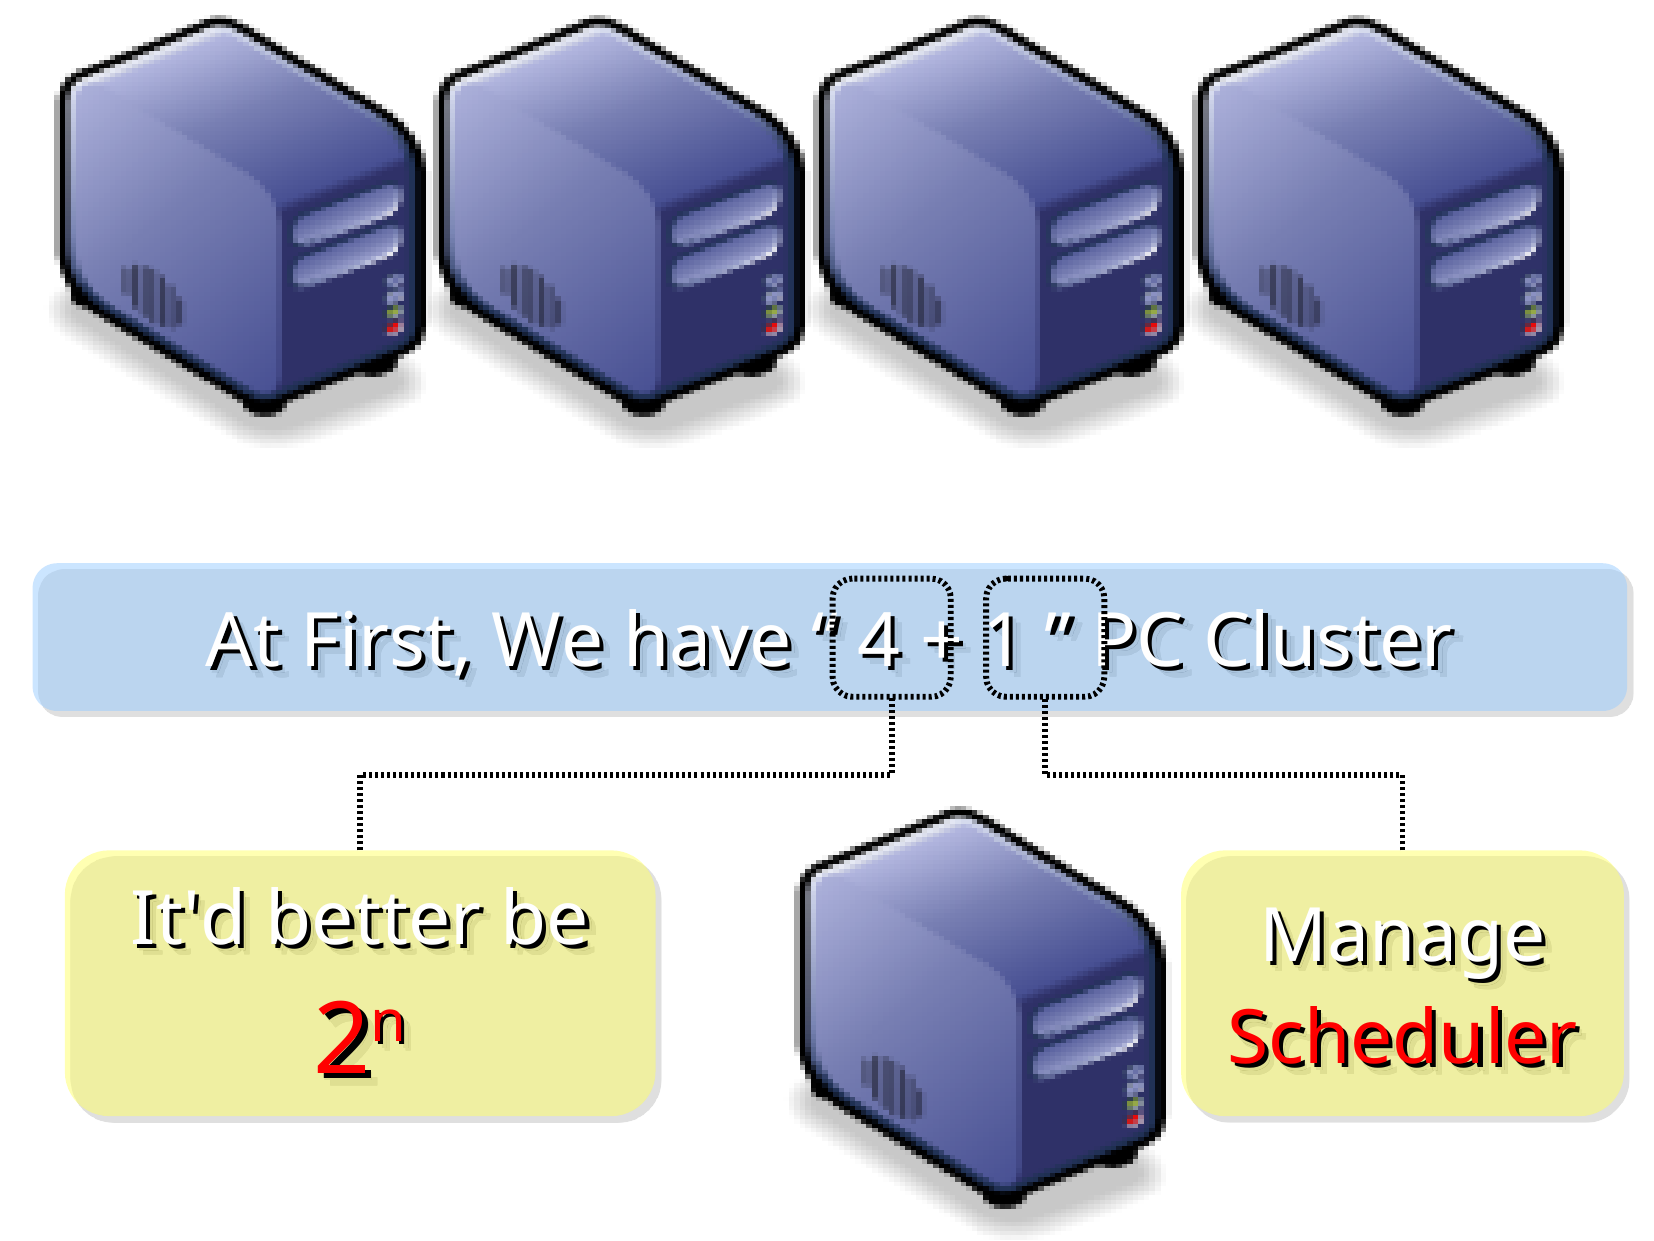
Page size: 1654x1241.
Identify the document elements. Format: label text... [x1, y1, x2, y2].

text_box It'd better be 2n [64, 850, 656, 1117]
text_box At First, We have “ 4 + 1 ” PC Cluster [32, 563, 1628, 711]
picture [27, 2, 1609, 502]
text_box Manage Scheduler [1181, 850, 1624, 1117]
picture [767, 793, 1211, 1241]
